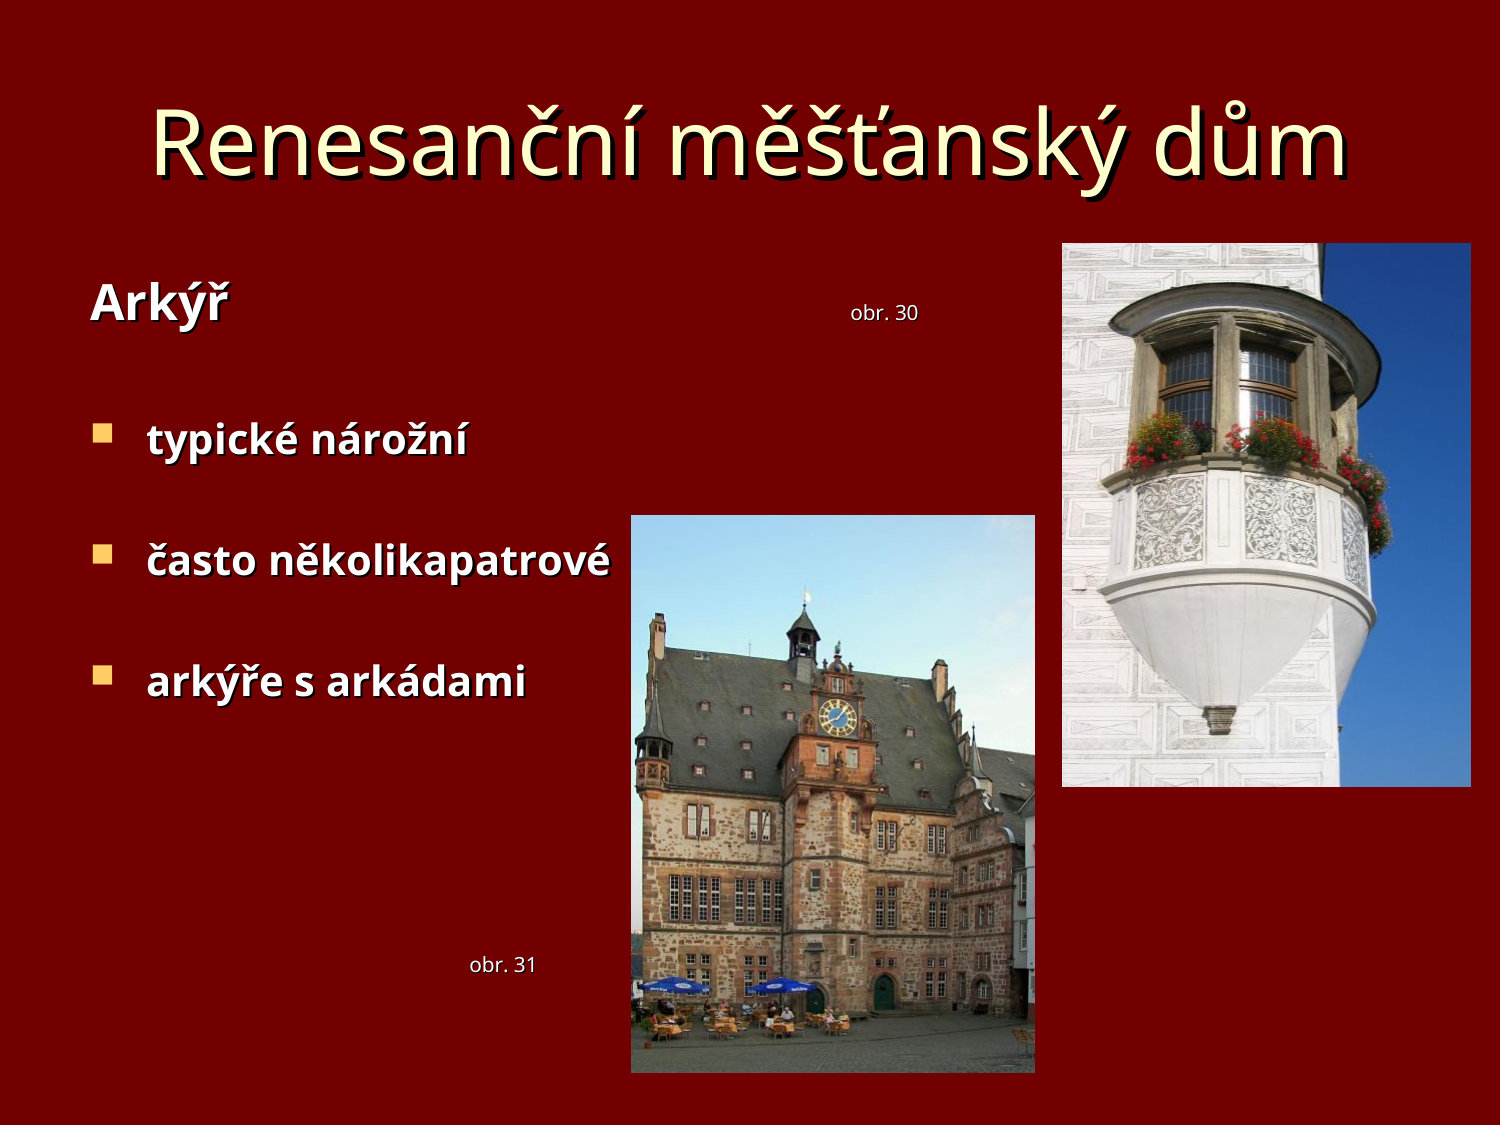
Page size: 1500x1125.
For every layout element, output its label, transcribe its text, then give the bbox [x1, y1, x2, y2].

text_box [631, 515, 1035, 1073]
list Arkýř obr. 30 typické nárožní často několikapatrové arkýře s arkádami obr. 31 [74, 262, 1046, 1001]
text_box [1062, 243, 1471, 788]
title Renesanční měšťanský dům [75, 45, 1426, 233]
